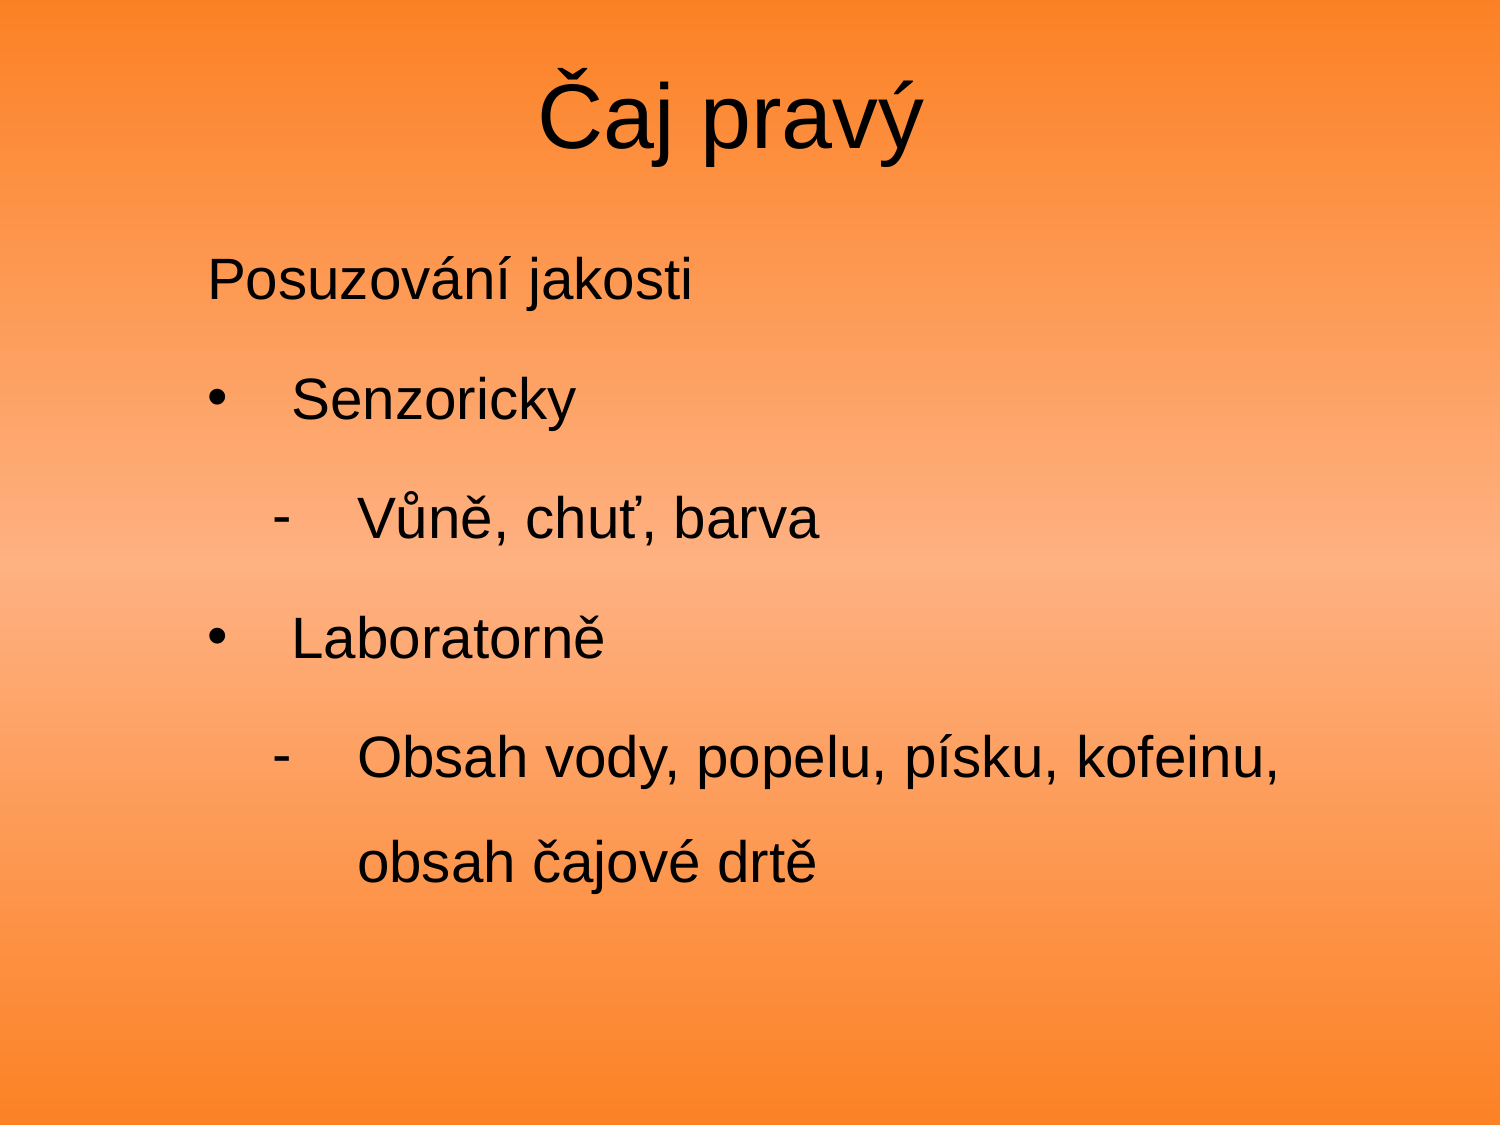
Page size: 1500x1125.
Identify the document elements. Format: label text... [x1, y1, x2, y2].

list Posuzování jakosti Senzoricky Vůně, chuť, barva Laboratorně Obsah vody, popelu, písku, kofeinu, obsah čajové drtě [117, 199, 1393, 1032]
title Čaj pravý [93, 35, 1369, 188]
